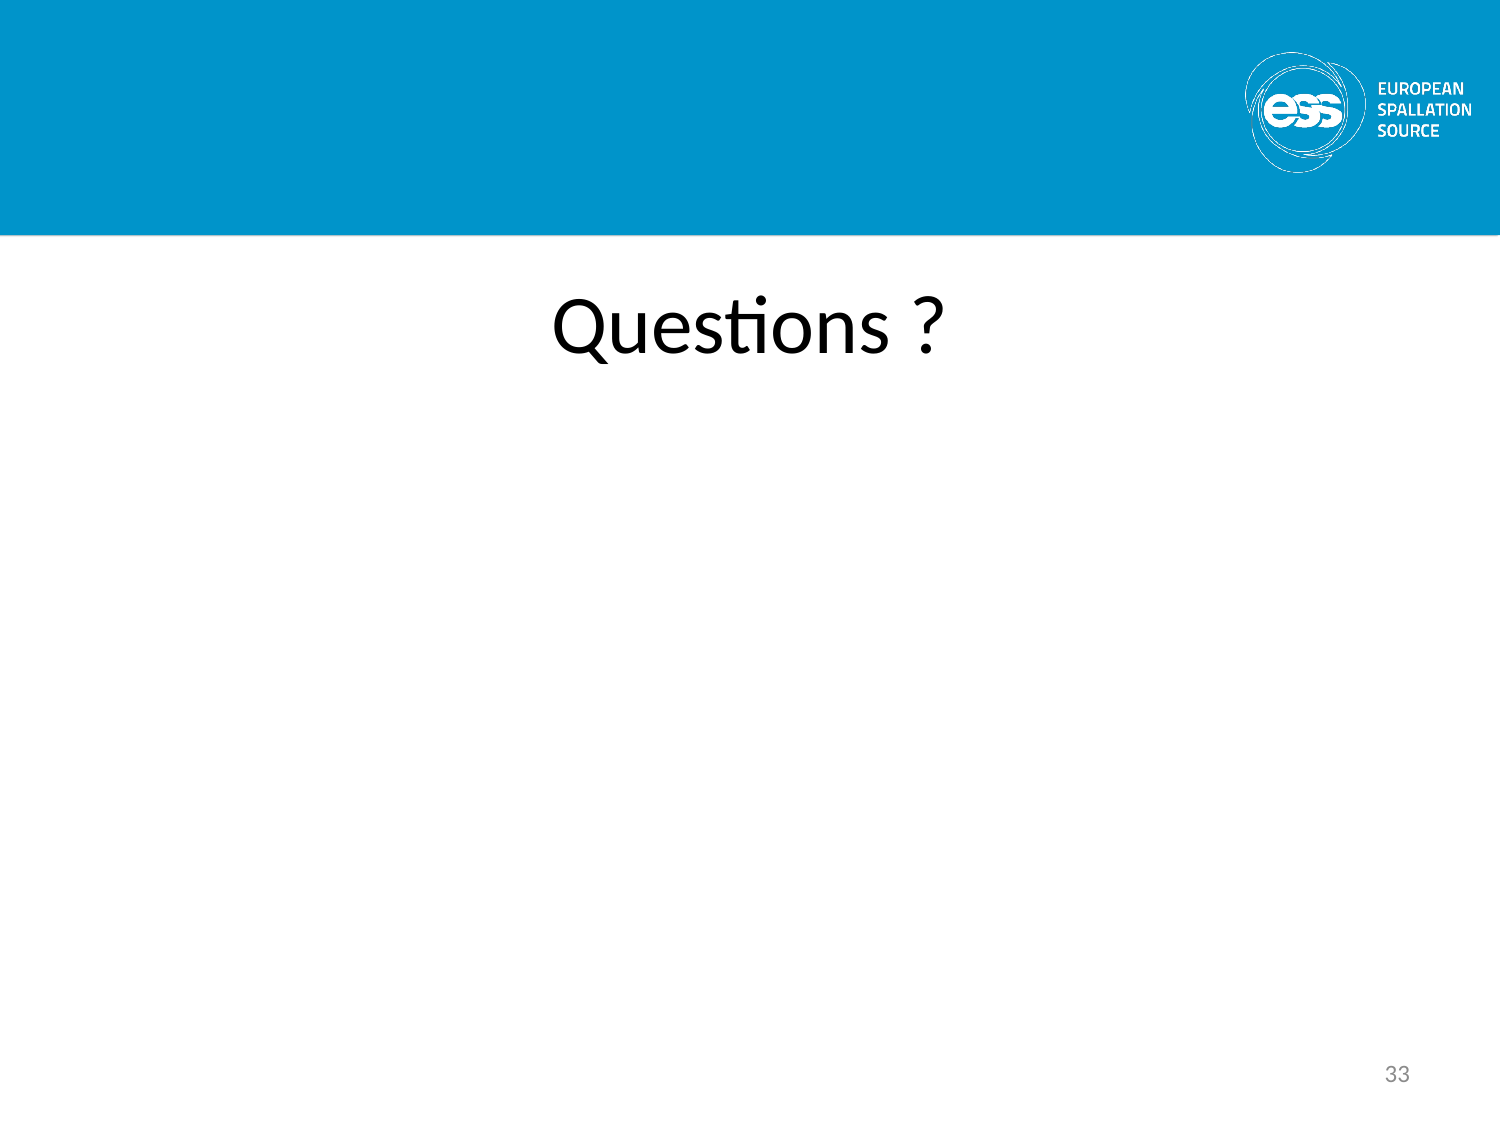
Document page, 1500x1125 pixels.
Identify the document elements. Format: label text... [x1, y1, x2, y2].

picture [1400, 83, 1407, 94]
picture [1389, 104, 1393, 115]
picture [1379, 83, 1385, 94]
text_box Questions ? [74, 262, 1425, 1005]
picture [1432, 125, 1438, 136]
picture [1436, 104, 1444, 115]
picture [1264, 94, 1342, 127]
picture [1422, 125, 1428, 134]
picture [1443, 86, 1450, 93]
picture [1409, 104, 1415, 115]
text_box <number> [1074, 1042, 1425, 1103]
picture [1398, 109, 1406, 115]
picture [1423, 83, 1430, 94]
picture [1418, 104, 1423, 115]
picture [1454, 83, 1458, 94]
